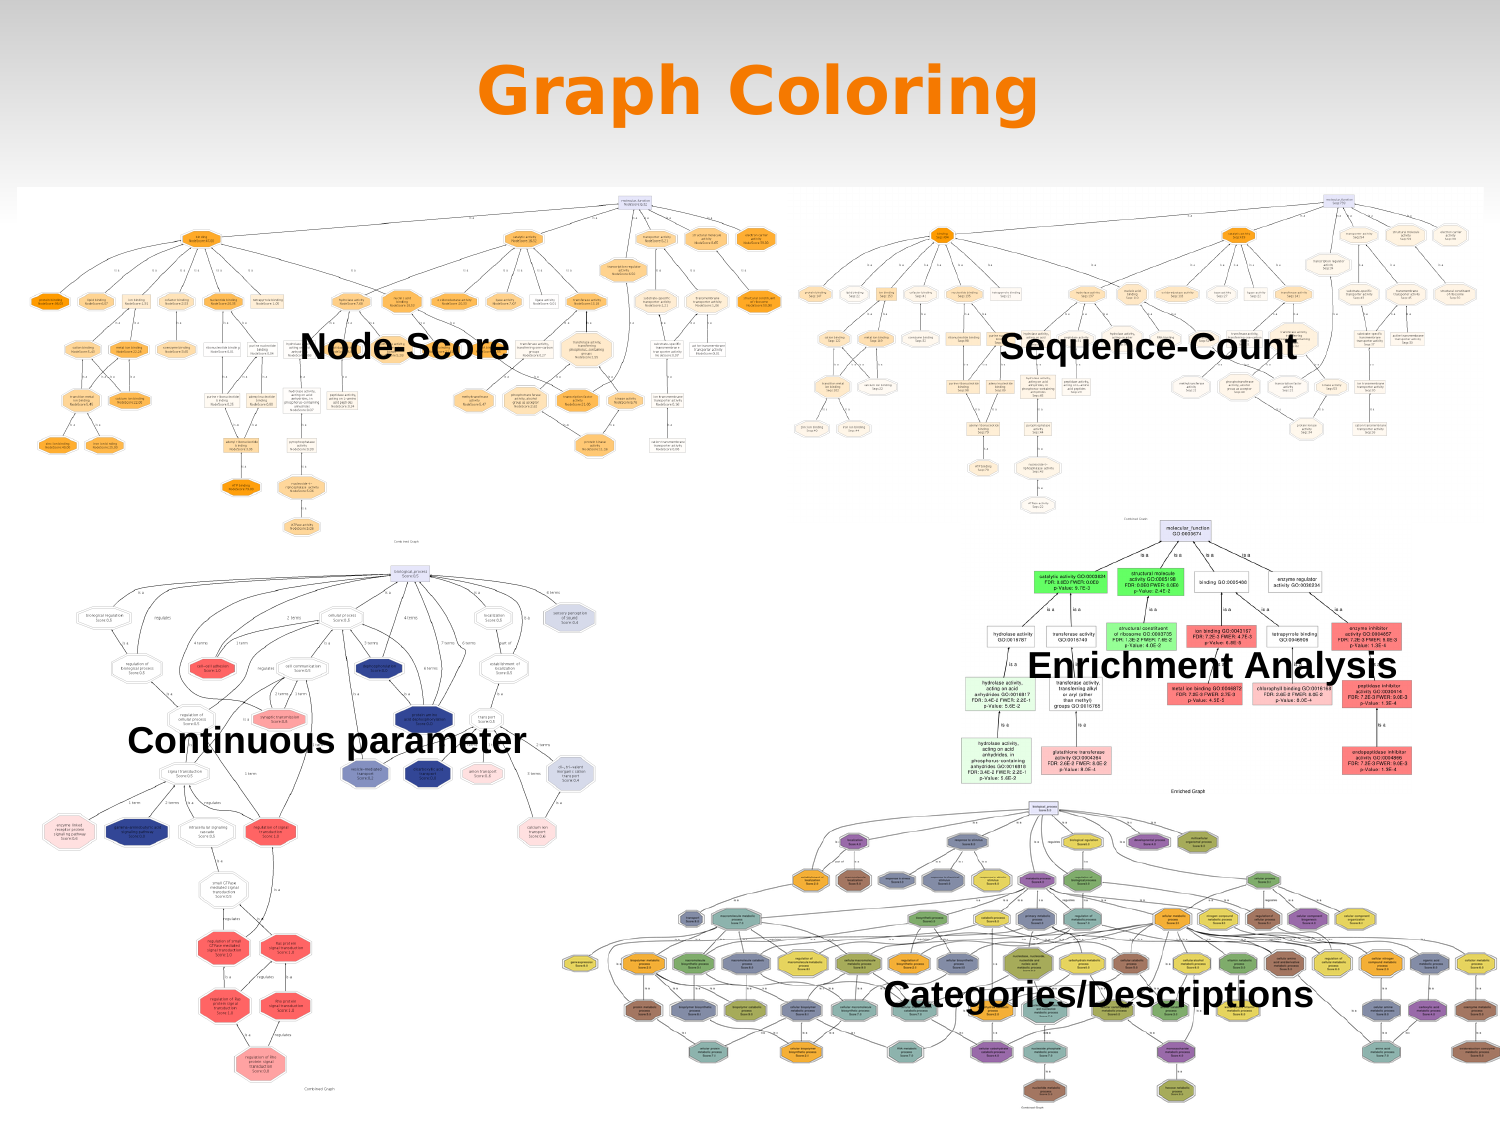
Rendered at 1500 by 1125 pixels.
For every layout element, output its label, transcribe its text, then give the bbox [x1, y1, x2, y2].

text_box Sequence-Count [984, 318, 1313, 376]
picture [37, 562, 1500, 1109]
picture [17, 187, 1484, 794]
text_box Categories/Descriptions [868, 966, 1330, 1024]
text_box Enrichment Analysis [1012, 637, 1476, 695]
text_box Continuous parameter [112, 712, 543, 770]
title Graph Coloring [91, 29, 1427, 155]
text_box Node-Score [285, 318, 526, 376]
